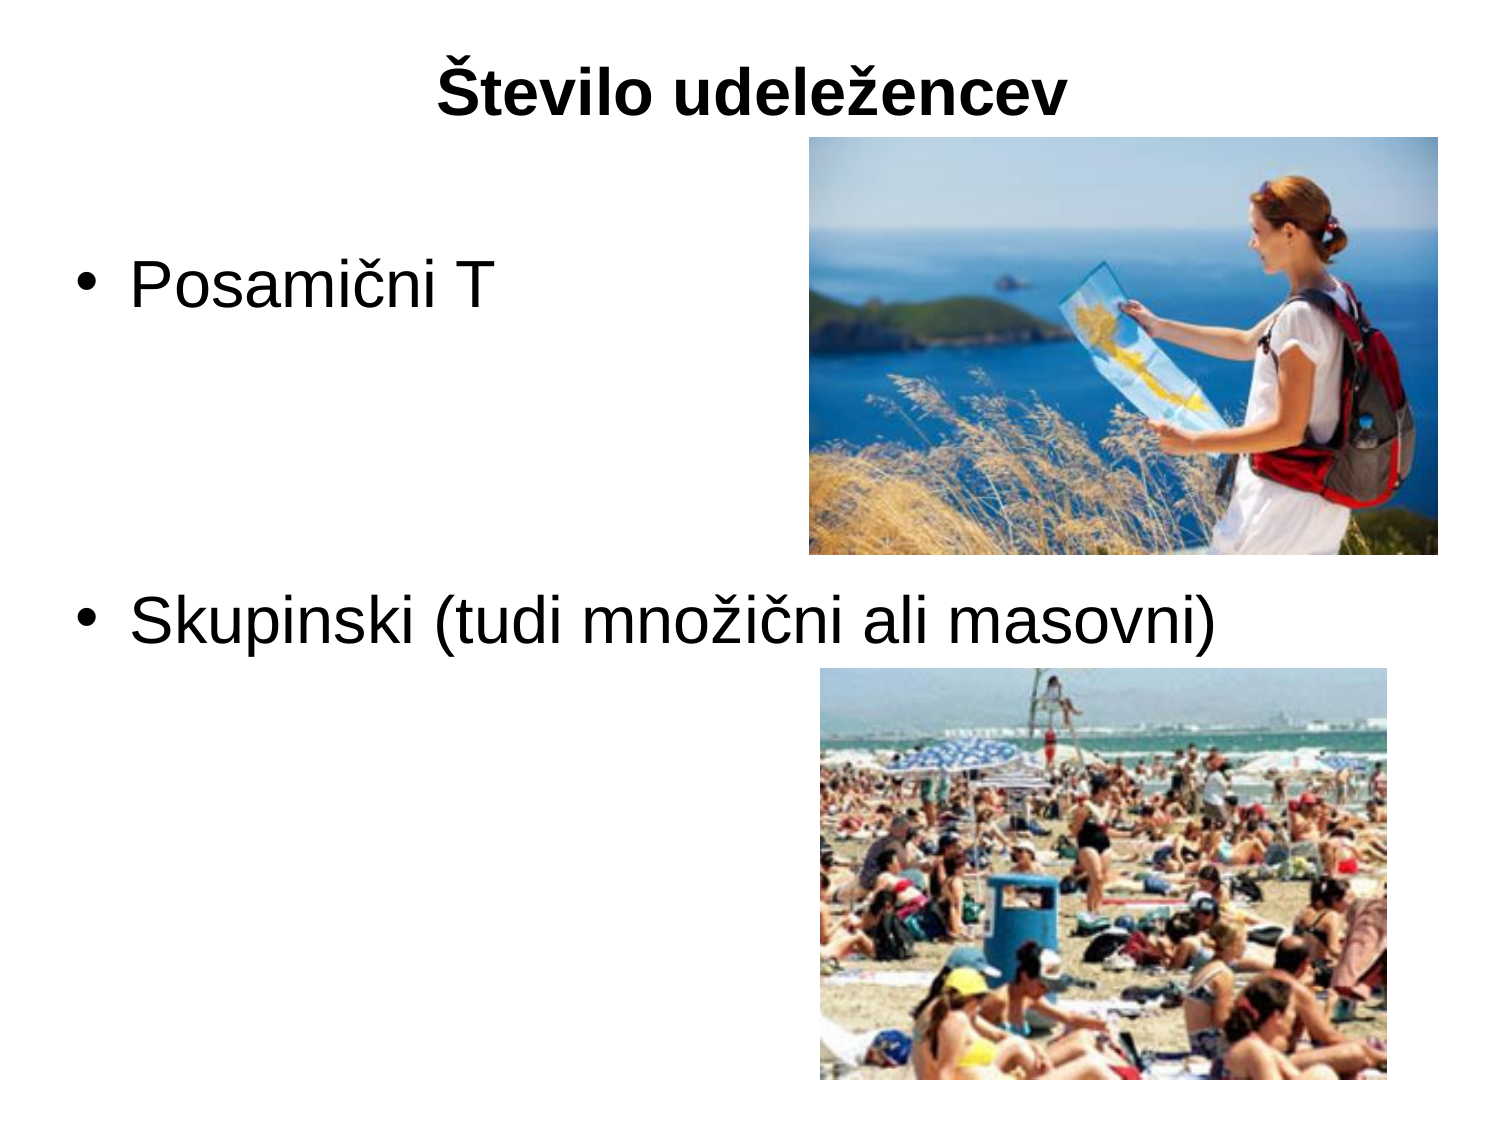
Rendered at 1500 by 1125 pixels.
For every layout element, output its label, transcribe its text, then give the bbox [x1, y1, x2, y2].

picture [820, 668, 1387, 1080]
list Posamični T Skupinski (tudi množični ali masovni)‏ [75, 255, 1425, 991]
title Število udeležencev [29, 28, 1477, 161]
picture [809, 137, 1438, 555]
